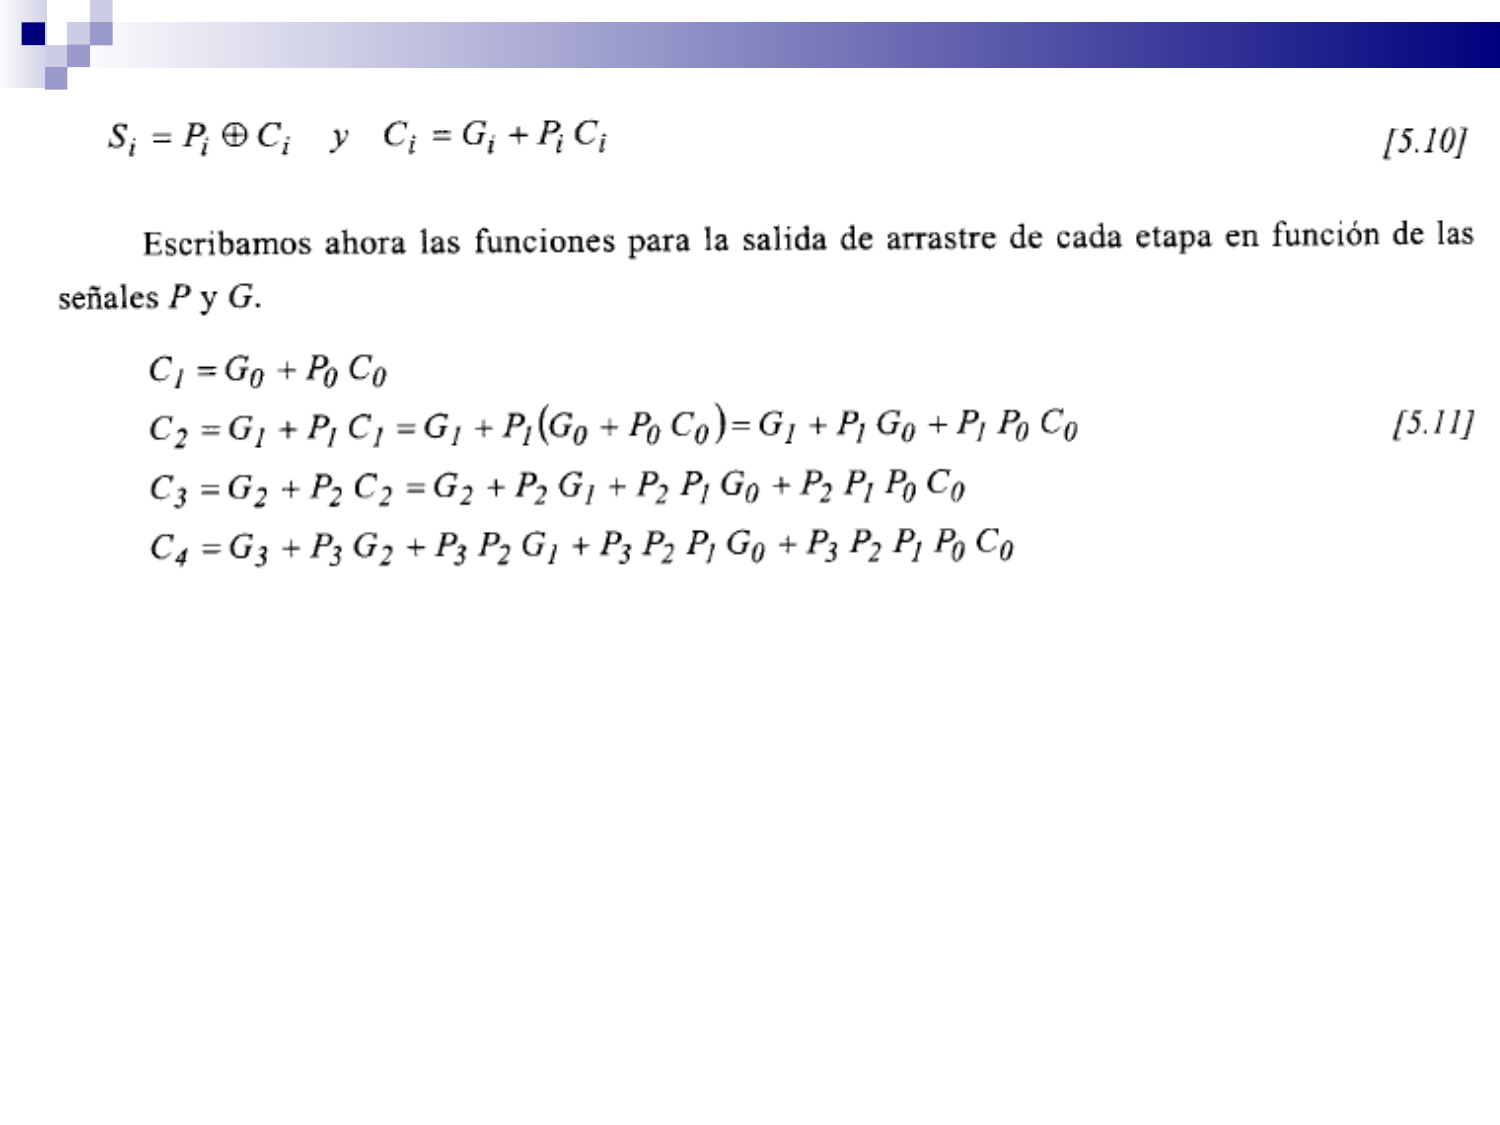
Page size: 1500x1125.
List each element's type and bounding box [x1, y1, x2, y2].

picture [75, 113, 1500, 175]
picture [44, 220, 1500, 598]
